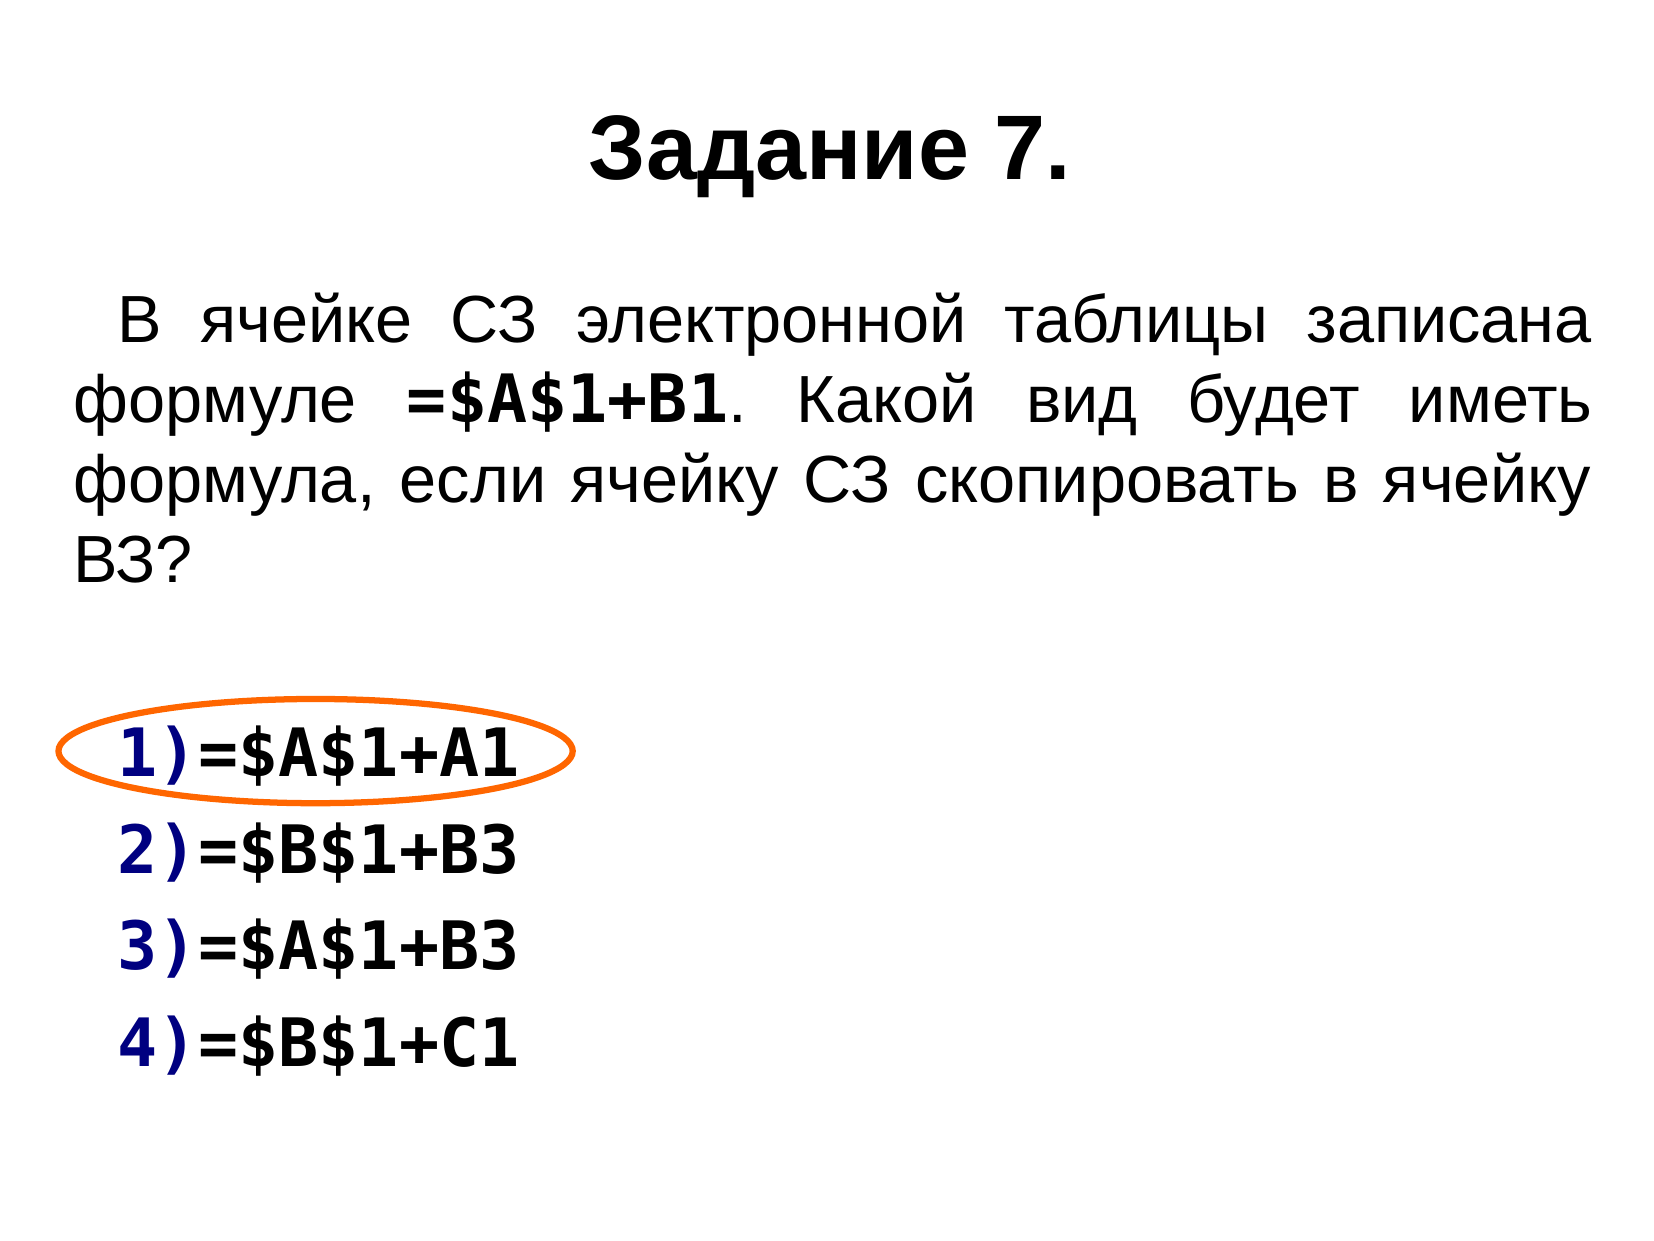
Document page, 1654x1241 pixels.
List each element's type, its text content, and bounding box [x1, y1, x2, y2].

title Задание 7. [82, 68, 1571, 268]
list В ячейке СЗ электронной таблицы записана формуле =$А$1+В1. Какой вид будет иметь формула, если ячейку СЗ скопировать в ячейку ВЗ? =$A$1+А1 =$В$1+ВЗ =$А$1+ВЗ =$B$1+C1 [62, 703, 569, 800]
list В ячейке СЗ электронной таблицы записана формуле =$А$1+В1. Какой вид будет иметь формула, если ячейку СЗ скопировать в ячейку ВЗ? =$A$1+А1 =$В$1+ВЗ =$А$1+ВЗ =$B$1+C1 [58, 268, 1609, 1194]
